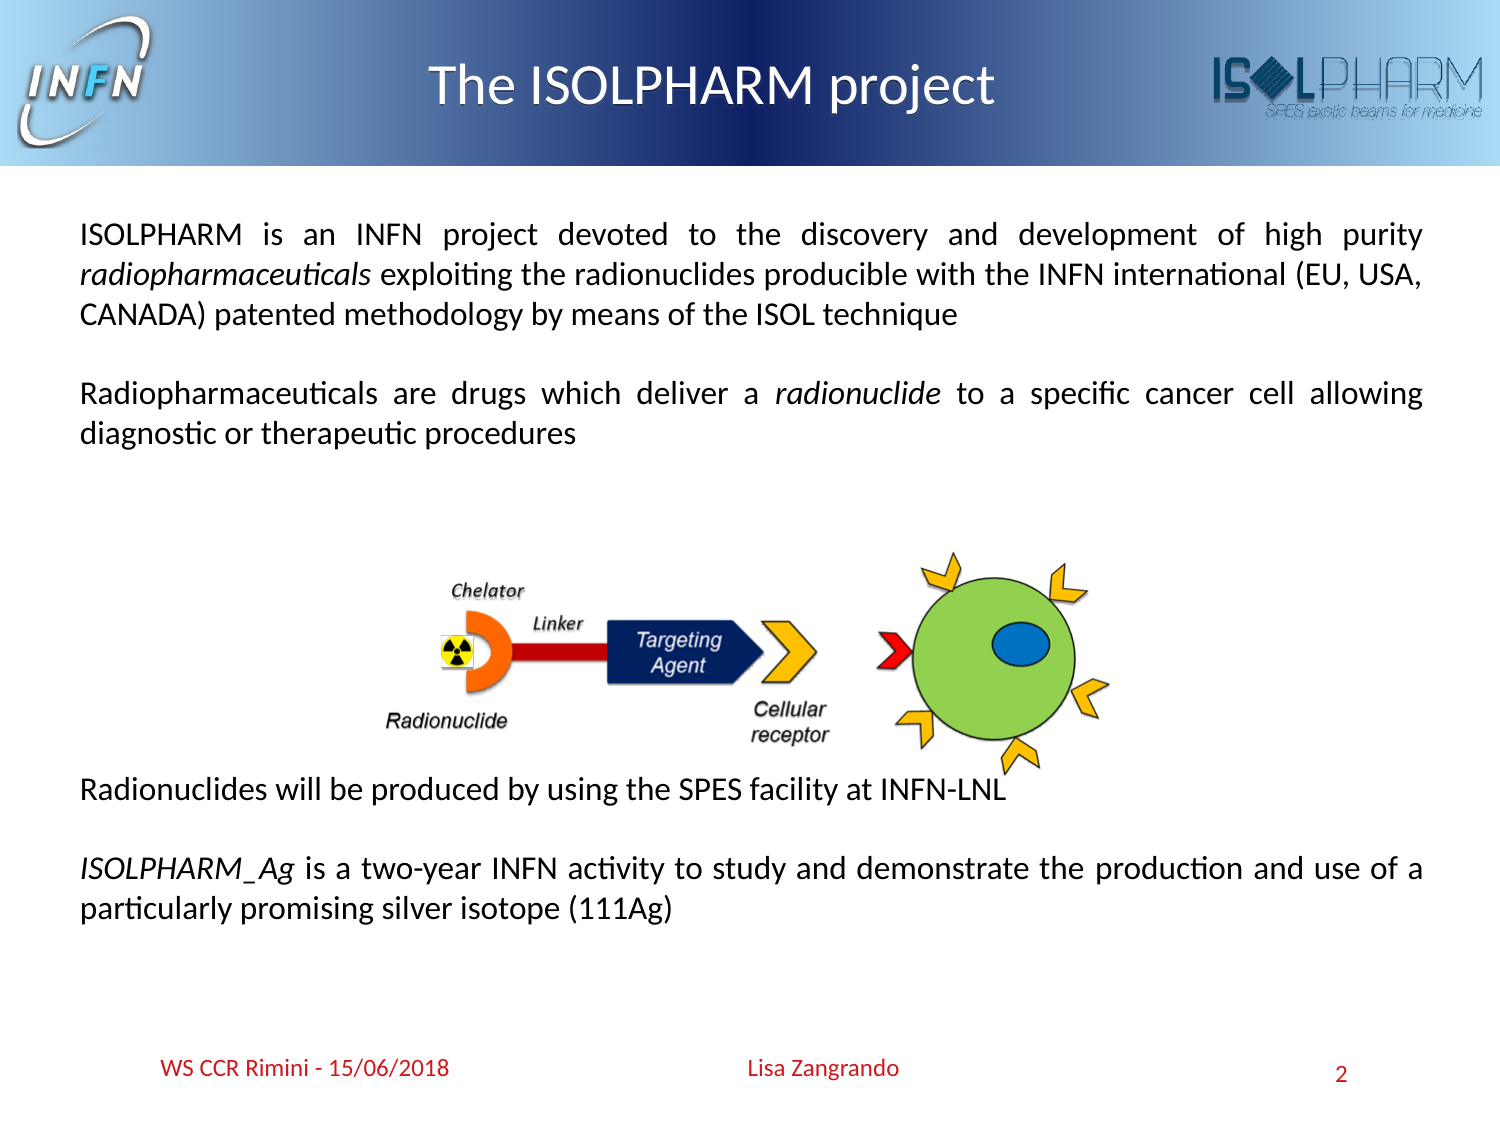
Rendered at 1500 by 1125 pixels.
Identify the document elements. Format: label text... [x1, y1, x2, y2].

picture [17, 12, 156, 151]
text_box ISOLPHARM is an INFN project devoted to the discovery and development of high purity radiopharmaceuticals exploiting the radionuclides producible with the INFN international (EU, USA, CANADA) patented methodology by means of the ISOL technique Radiopharmaceuticals are drugs which deliver a radionuclide to a specific cancer cell allowing diagnostic or therapeutic procedures Radionuclides will be produced by using the SPES facility at INFN-LNL ISOLPHARM_Ag is a two-year INFN activity to study and demonstrate the production and use of a particularly promising silver isotope (111Ag) [45, 204, 1459, 1045]
text_box [46, 1051, 397, 1112]
picture [1211, 50, 1484, 121]
title The ISOLPHARM project [225, 33, 1201, 146]
picture [372, 551, 1111, 776]
